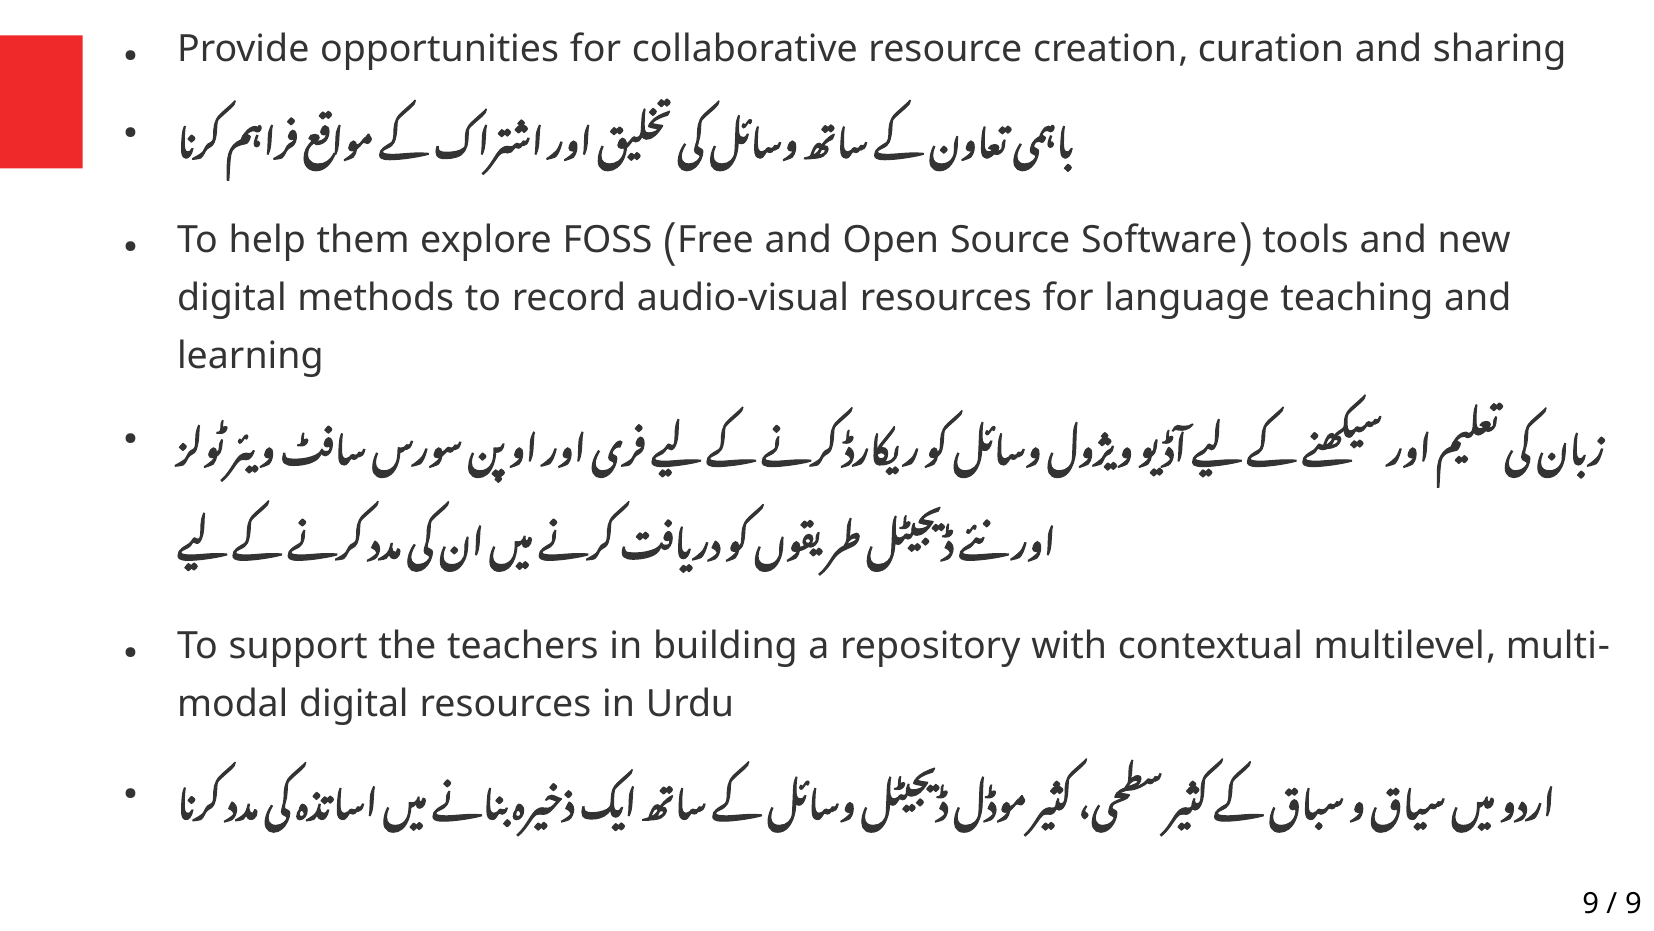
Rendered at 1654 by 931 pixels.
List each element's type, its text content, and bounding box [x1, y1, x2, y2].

list Provide opportunities for collaborative resource creation, curation and sharing باہمی تعاون کے ساتھ وسائل کی تخلیق اور اشتراک کے مواقع فراہم کرنا To help them explore FOSS (Free and Open Source Software) tools and new digital methods to record audio-visual resources for language teaching and learning زبان کی تعلیم اور سیکھنے کے لیے آڈیو ویژول وسائل کو ریکارڈ کرنے کے لیے فری اور اوپن سورس سافٹ ویئر ٹولز اور نئے ڈیجیٹل طریقوں کو دریافت کرنے میں ان کی مدد کرنے کے لیے To support the teachers in building a repository with contextual multilevel, multi-modal digital resources in Urdu اردو میں سیاق و سباق کے کثیر سطحی، کثیر موڈل ڈیجیٹل وسائل کے ساتھ ایک ذخیرہ بنانے میں اساتذہ کی مدد کرنا [106, 23, 1619, 886]
